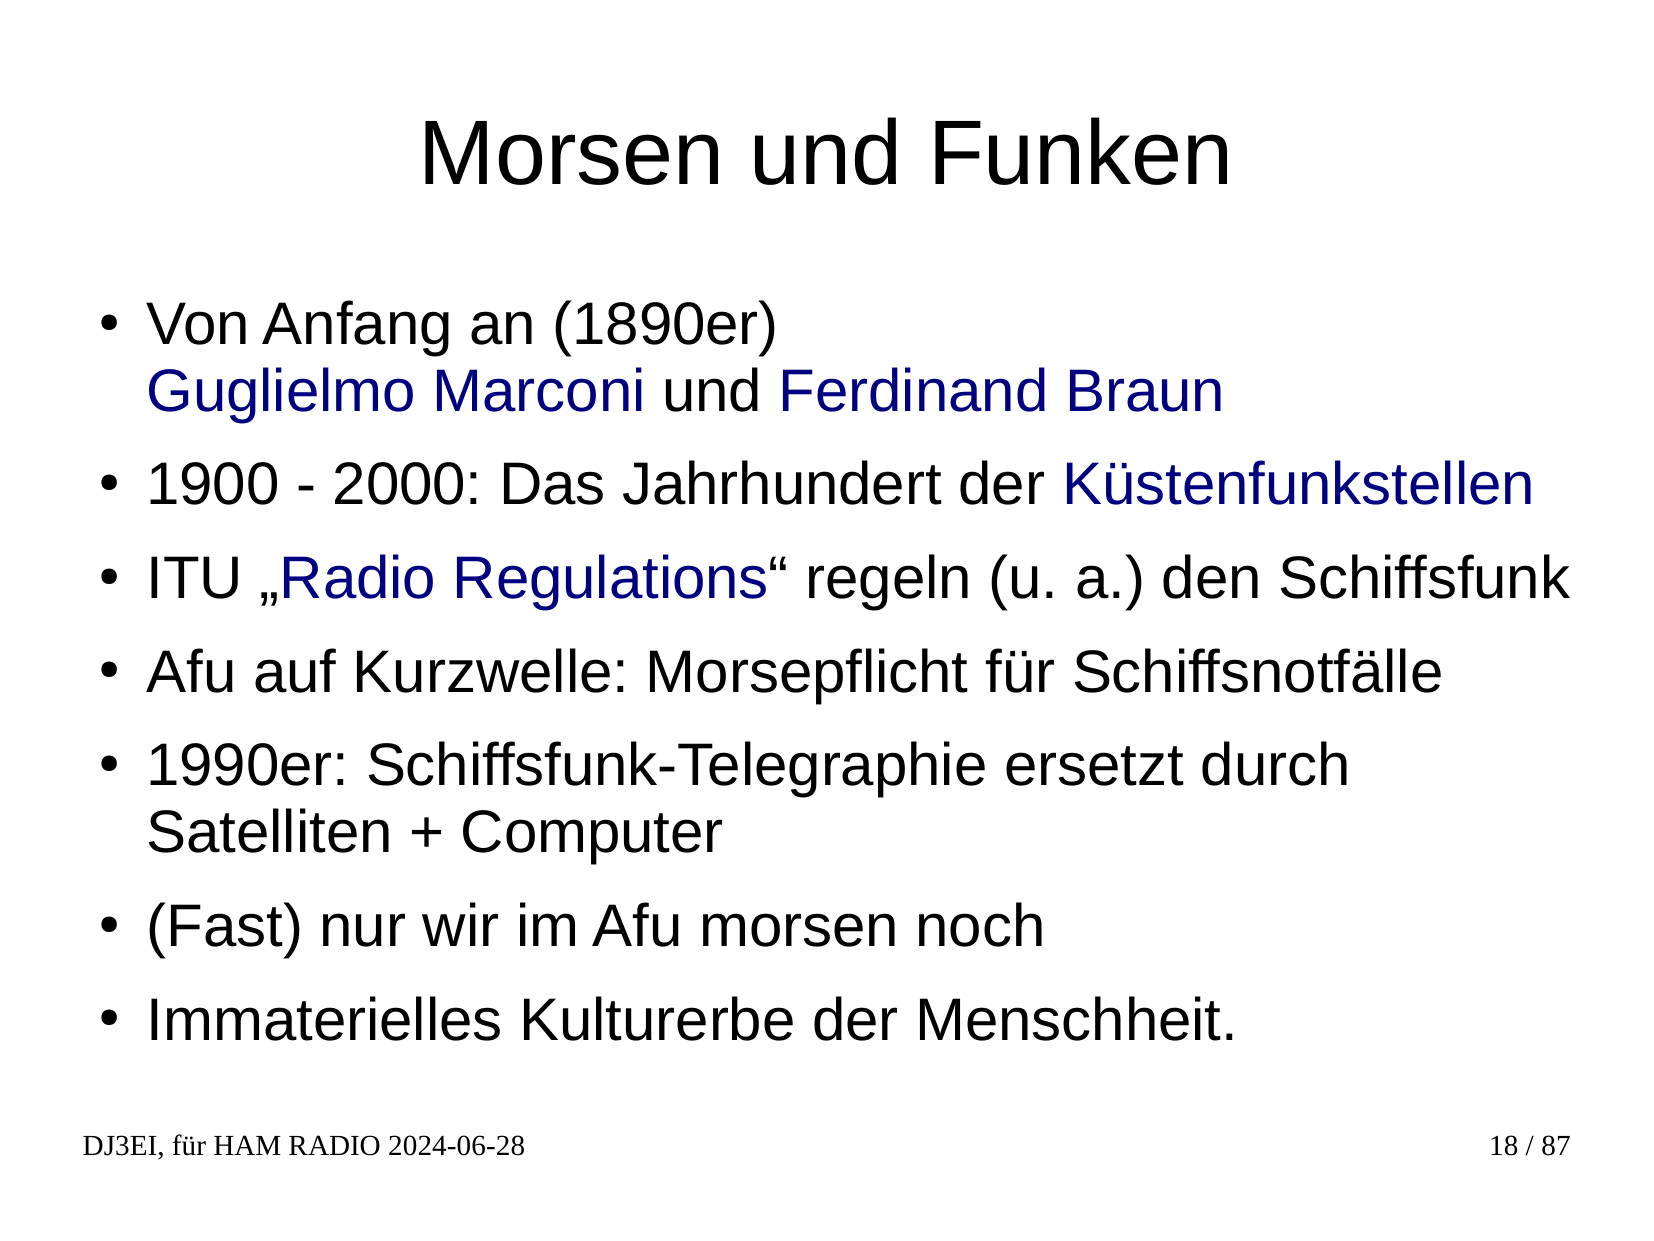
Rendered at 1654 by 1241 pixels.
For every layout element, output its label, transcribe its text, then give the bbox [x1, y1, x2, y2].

title Morsen und Funken [82, 49, 1571, 257]
list Von Anfang an (1890er) Guglielmo Marconi und Ferdinand Braun 1900 - 2000: Das Jahrhundert der Küstenfunkstellen ITU „Radio Regulations“ regeln (u. a.) den Schiffsfunk Afu auf Kurzwelle: Morsepflicht für Schiffsnotfälle 1990er: Schiffsfunk-Telegraphie ersetzt durch Satelliten + Computer (Fast) nur wir im Afu morsen noch Immaterielles Kulturerbe der Menschheit. [82, 290, 1571, 1099]
